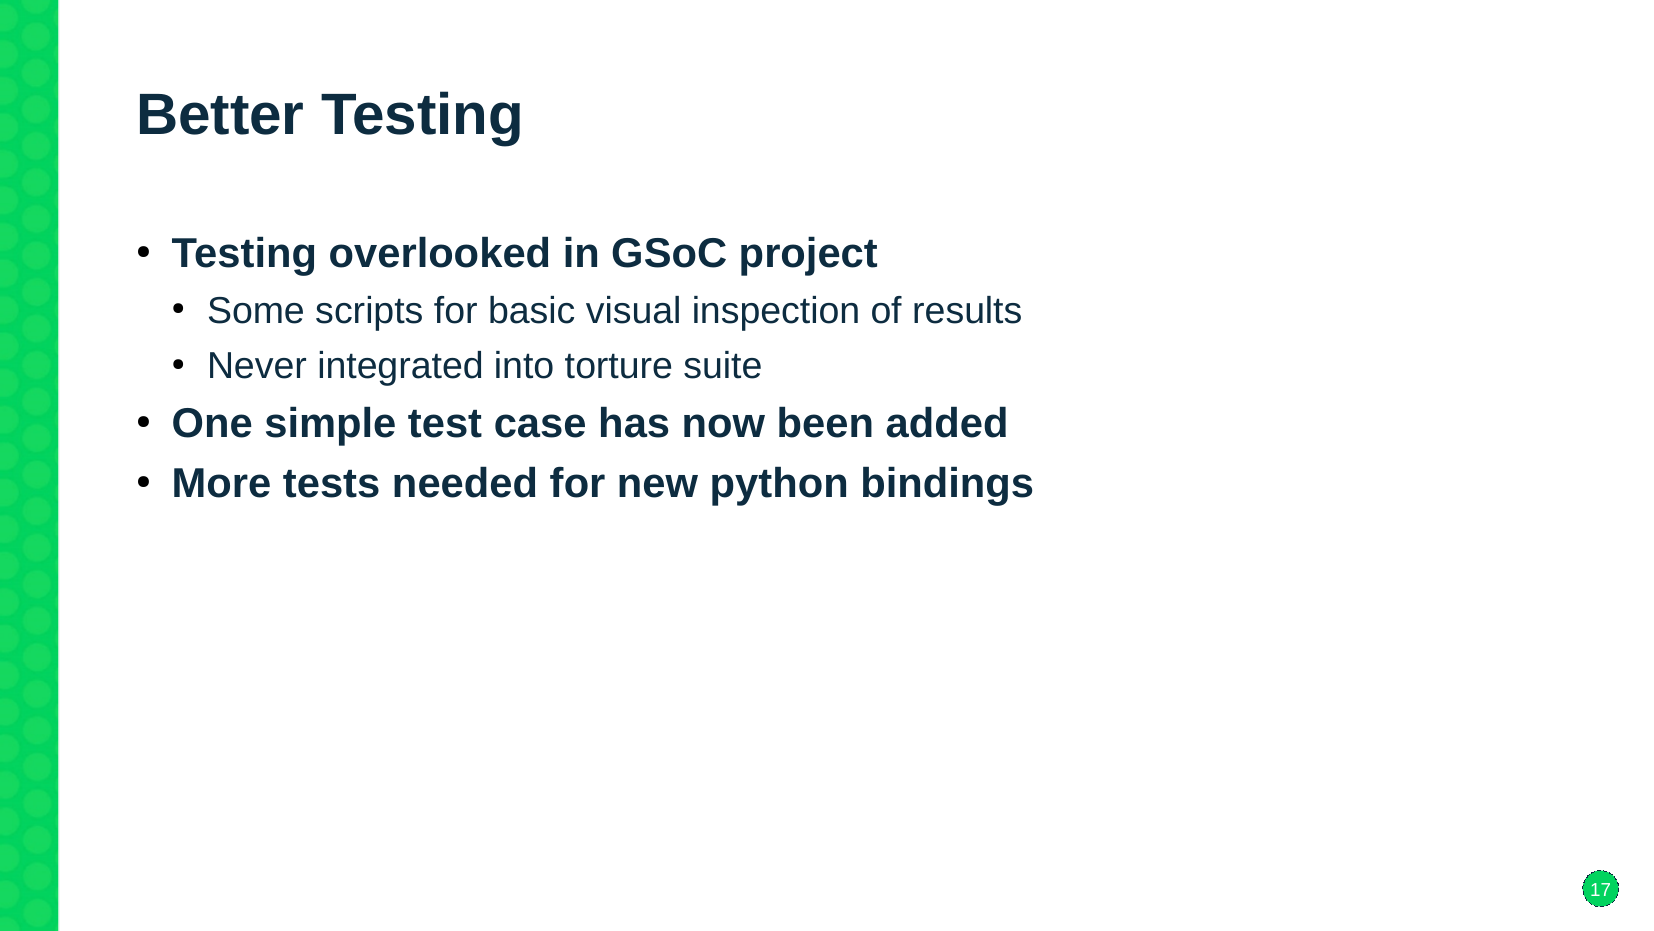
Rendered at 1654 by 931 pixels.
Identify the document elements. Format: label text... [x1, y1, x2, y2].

picture [0, 0, 76, 931]
list Testing overlooked in GSoC project Some scripts for basic visual inspection of results Never integrated into torture suite One simple test case has now been added More tests needed for new python bindings [121, 217, 1531, 825]
title Better Testing [121, 37, 1531, 193]
